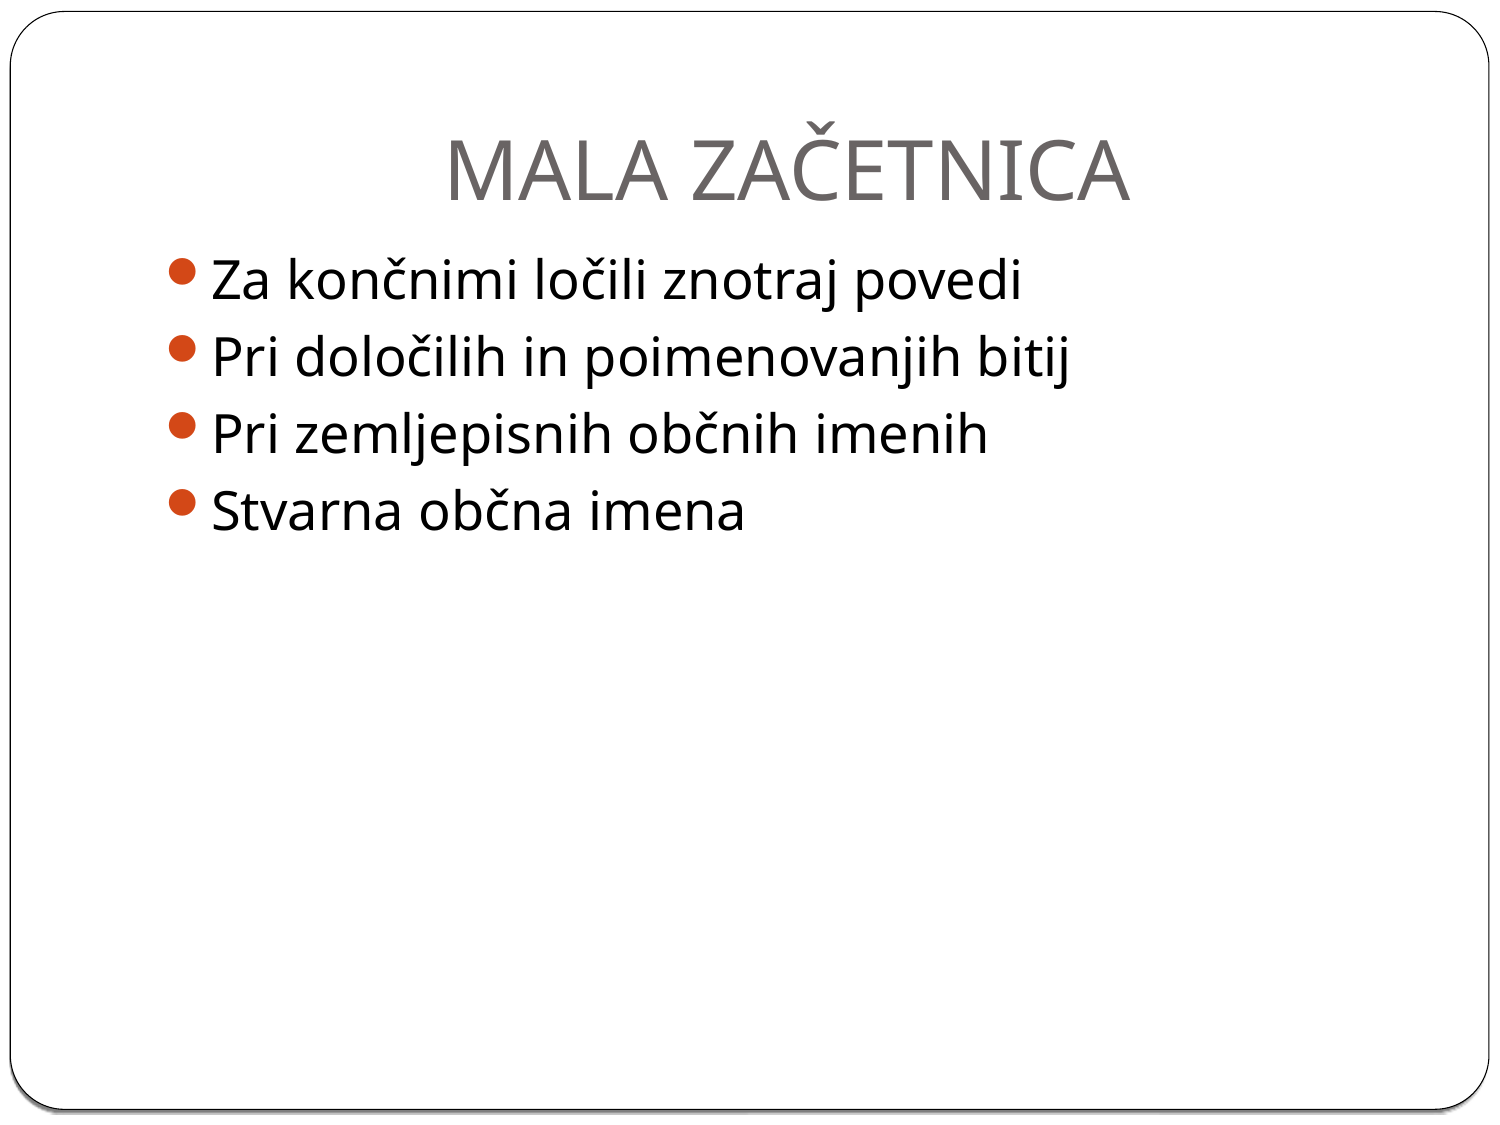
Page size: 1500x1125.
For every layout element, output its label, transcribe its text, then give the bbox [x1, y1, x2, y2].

title MALA ZAČETNICA [150, 45, 1425, 233]
list Za končnimi ločili znotraj povedi Pri določilih in poimenovanjih bitij Pri zemljepisnih občnih imenih Stvarna občna imena [150, 237, 1425, 988]
